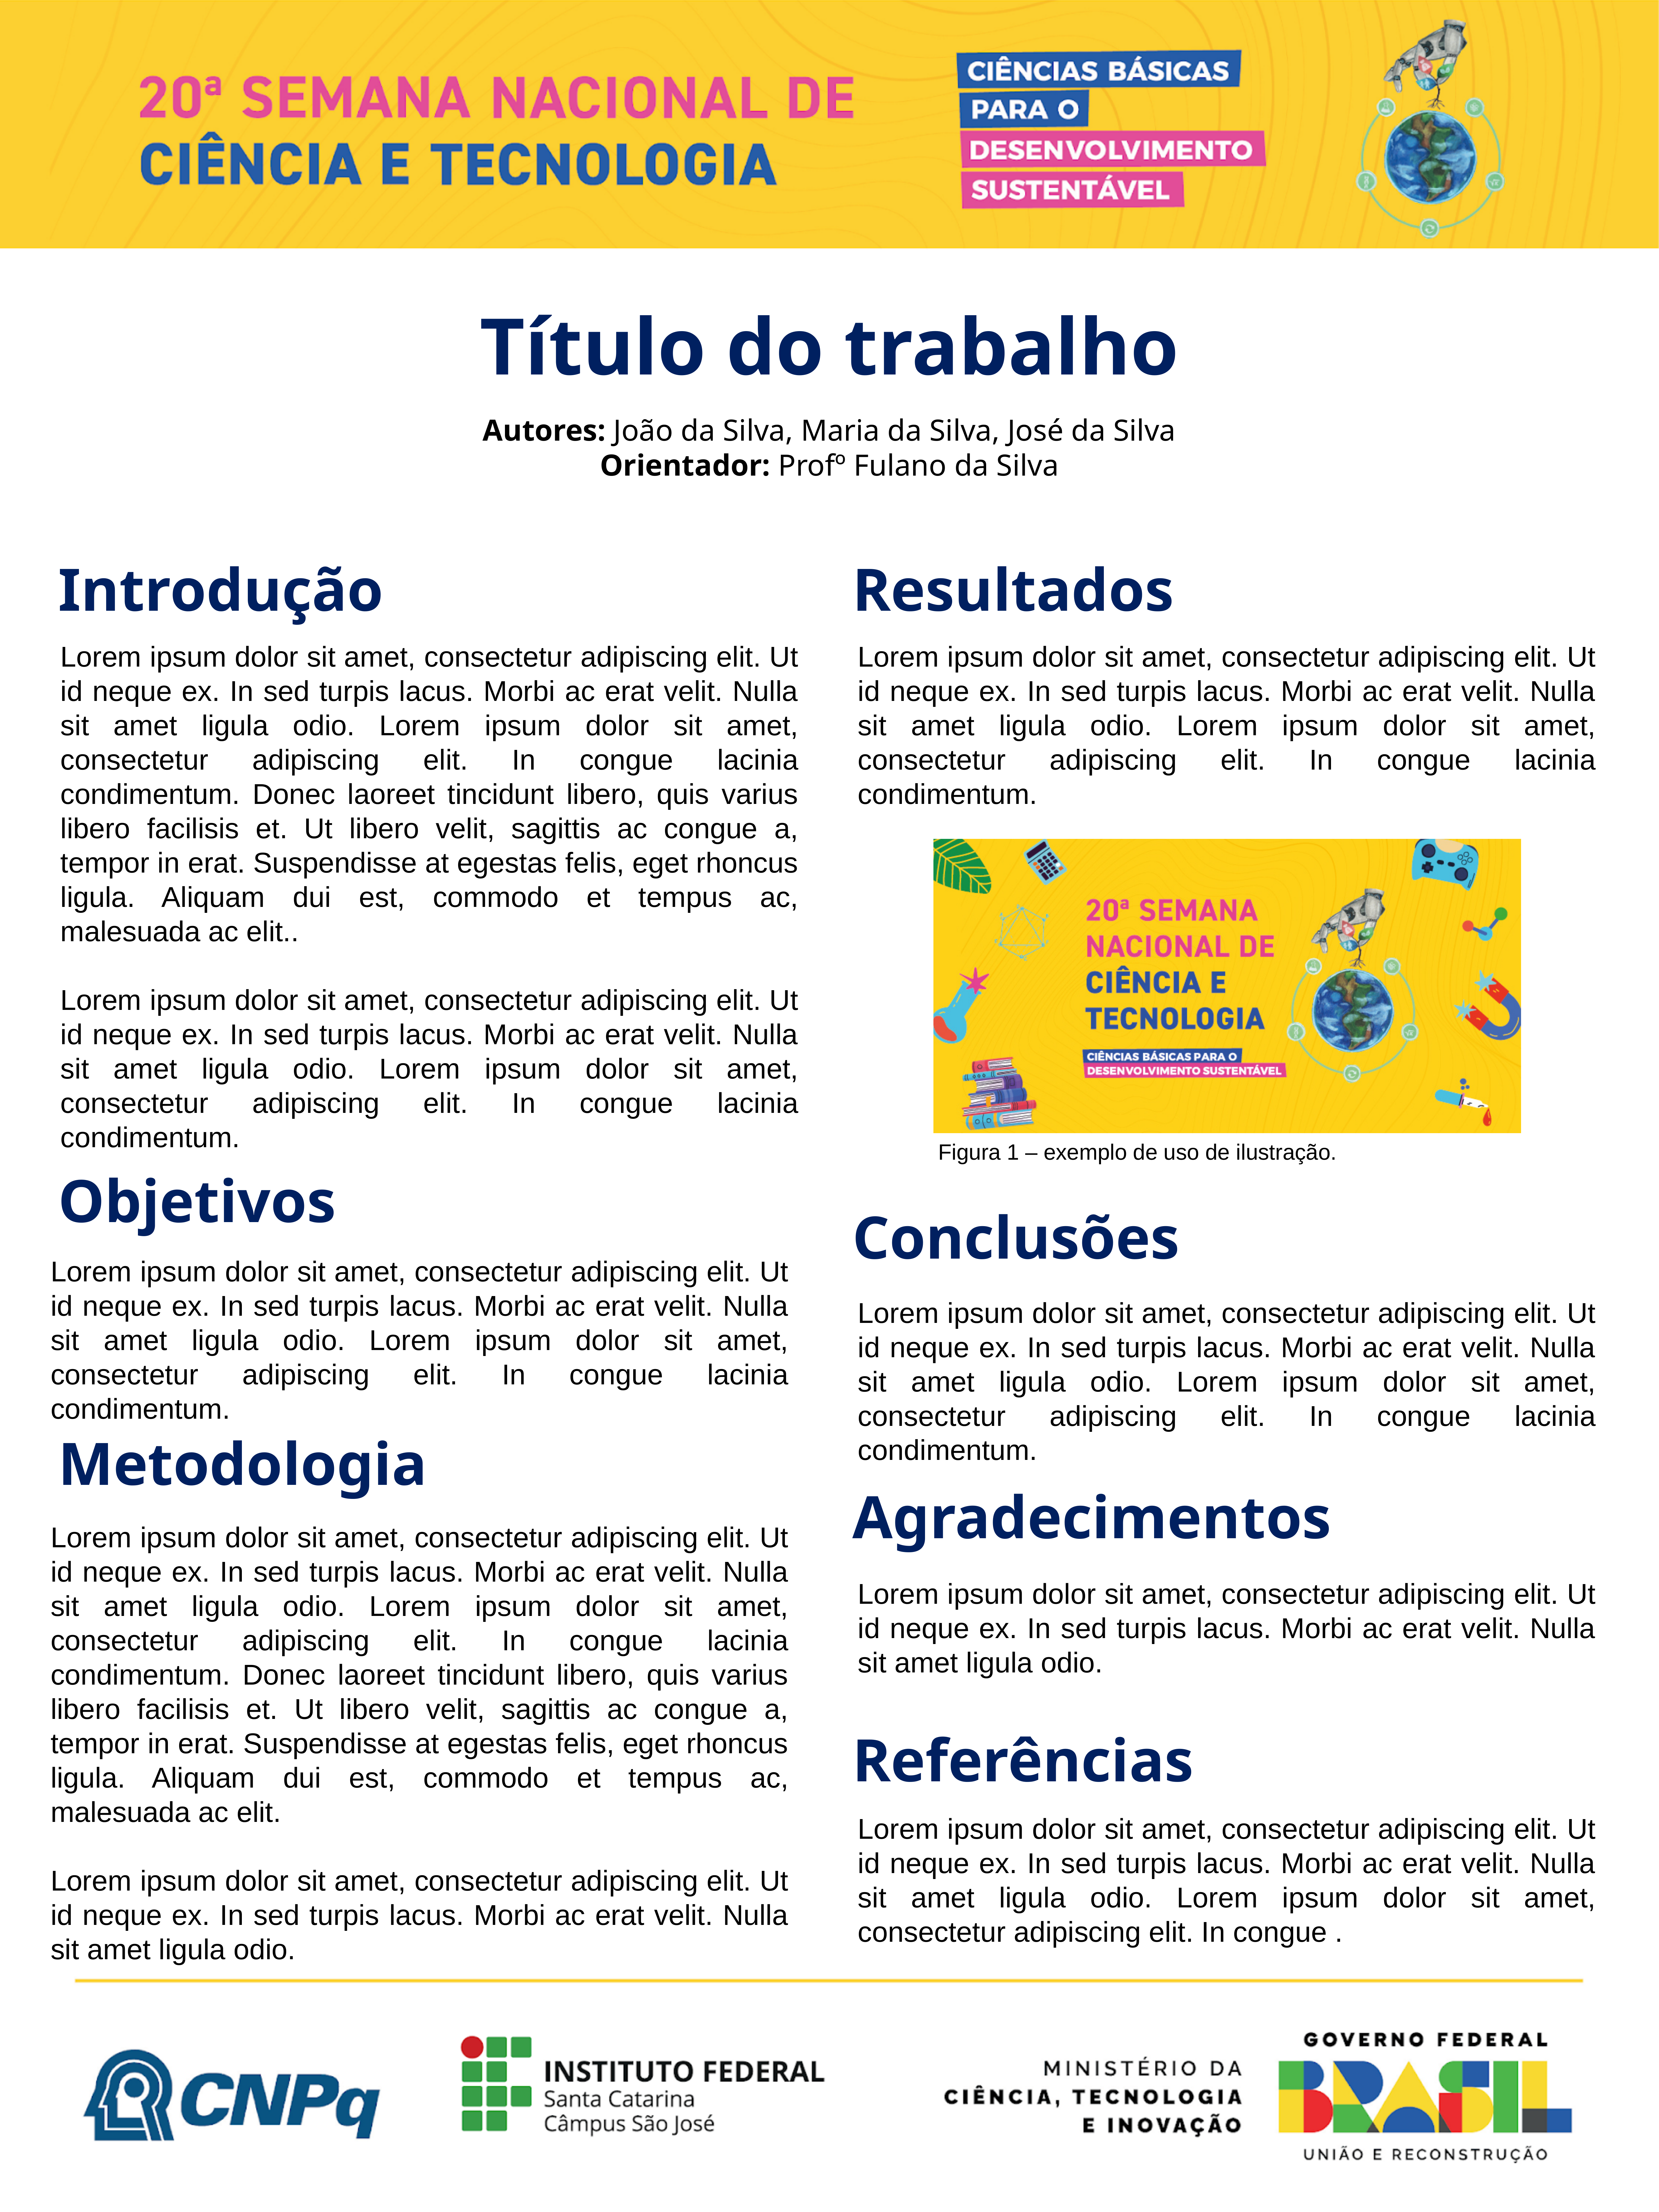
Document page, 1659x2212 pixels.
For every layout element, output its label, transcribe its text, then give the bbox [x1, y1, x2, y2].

text_box Figura 1 – exemplo de uso de ilustração. [933, 1133, 1424, 1169]
text_box Metodologia [36, 1396, 830, 1528]
text_box Lorem ipsum dolor sit amet, consectetur adipiscing elit. Ut id neque ex. In sed turpis lacus. Morbi ac erat velit. Nulla sit amet ligula odio. Lorem ipsum dolor sit amet, consectetur adipiscing elit. In congue lacinia condimentum. [853, 633, 1602, 1169]
text_box Agradecimentos [830, 1449, 1625, 1581]
text_box Referências [830, 1692, 1625, 1824]
text_box Título do trabalho [0, 277, 1659, 409]
text_box Lorem ipsum dolor sit amet, consectetur adipiscing elit. Ut id neque ex. In sed turpis lacus. Morbi ac erat velit. Nulla sit amet ligula odio. [853, 1570, 1602, 1713]
text_box Objetivos [36, 1133, 830, 1265]
text_box Autores: João da Silva, Maria da Silva, José da Silva Orientador: Profº Fulano da Silva [0, 409, 1659, 497]
text_box Lorem ipsum dolor sit amet, consectetur adipiscing elit. Ut id neque ex. In sed turpis lacus. Morbi ac erat velit. Nulla sit amet ligula odio. Lorem ipsum dolor sit amet, consectetur adipiscing elit. In congue lacinia condimentum. Donec laoreet tincidunt libero, quis varius libero facilisis et. Ut libero velit, sagittis ac congue a, tempor in erat. Suspendisse at egestas felis, eget rhoncus ligula. Aliquam dui est, commodo et tempus ac, malesuada ac elit.. Lorem ipsum dolor sit amet, consectetur adipiscing elit. Ut id neque ex. In sed turpis lacus. Morbi ac erat velit. Nulla sit amet ligula odio. Lorem ipsum dolor sit amet, consectetur adipiscing elit. In congue lacinia condimentum. [56, 633, 804, 1133]
text_box Lorem ipsum dolor sit amet, consectetur adipiscing elit. Ut id neque ex. In sed turpis lacus. Morbi ac erat velit. Nulla sit amet ligula odio. Lorem ipsum dolor sit amet, consectetur adipiscing elit. In congue lacinia condimentum. Donec laoreet tincidunt libero, quis varius libero facilisis et. Ut libero velit, sagittis ac congue a, tempor in erat. Suspendisse at egestas felis, eget rhoncus ligula. Aliquam dui est, commodo et tempus ac, malesuada ac elit. Lorem ipsum dolor sit amet, consectetur adipiscing elit. Ut id neque ex. In sed turpis lacus. Morbi ac erat velit. Nulla sit amet ligula odio. [46, 1514, 794, 2002]
text_box Lorem ipsum dolor sit amet, consectetur adipiscing elit. Ut id neque ex. In sed turpis lacus. Morbi ac erat velit. Nulla sit amet ligula odio. Lorem ipsum dolor sit amet, consectetur adipiscing elit. In congue lacinia condimentum. [46, 1248, 794, 1396]
text_box Resultados [830, 521, 1625, 653]
picture [0, 497, 1659, 2212]
text_box Introdução [36, 521, 830, 653]
picture [0, 0, 1659, 277]
text_box Lorem ipsum dolor sit amet, consectetur adipiscing elit. Ut id neque ex. In sed turpis lacus. Morbi ac erat velit. Nulla sit amet ligula odio. Lorem ipsum dolor sit amet, consectetur adipiscing elit. In congue . [853, 1806, 1602, 1992]
text_box Lorem ipsum dolor sit amet, consectetur adipiscing elit. Ut id neque ex. In sed turpis lacus. Morbi ac erat velit. Nulla sit amet ligula odio. Lorem ipsum dolor sit amet, consectetur adipiscing elit. In congue lacinia condimentum. [853, 1290, 1602, 1475]
text_box Conclusões [830, 1169, 1625, 1301]
